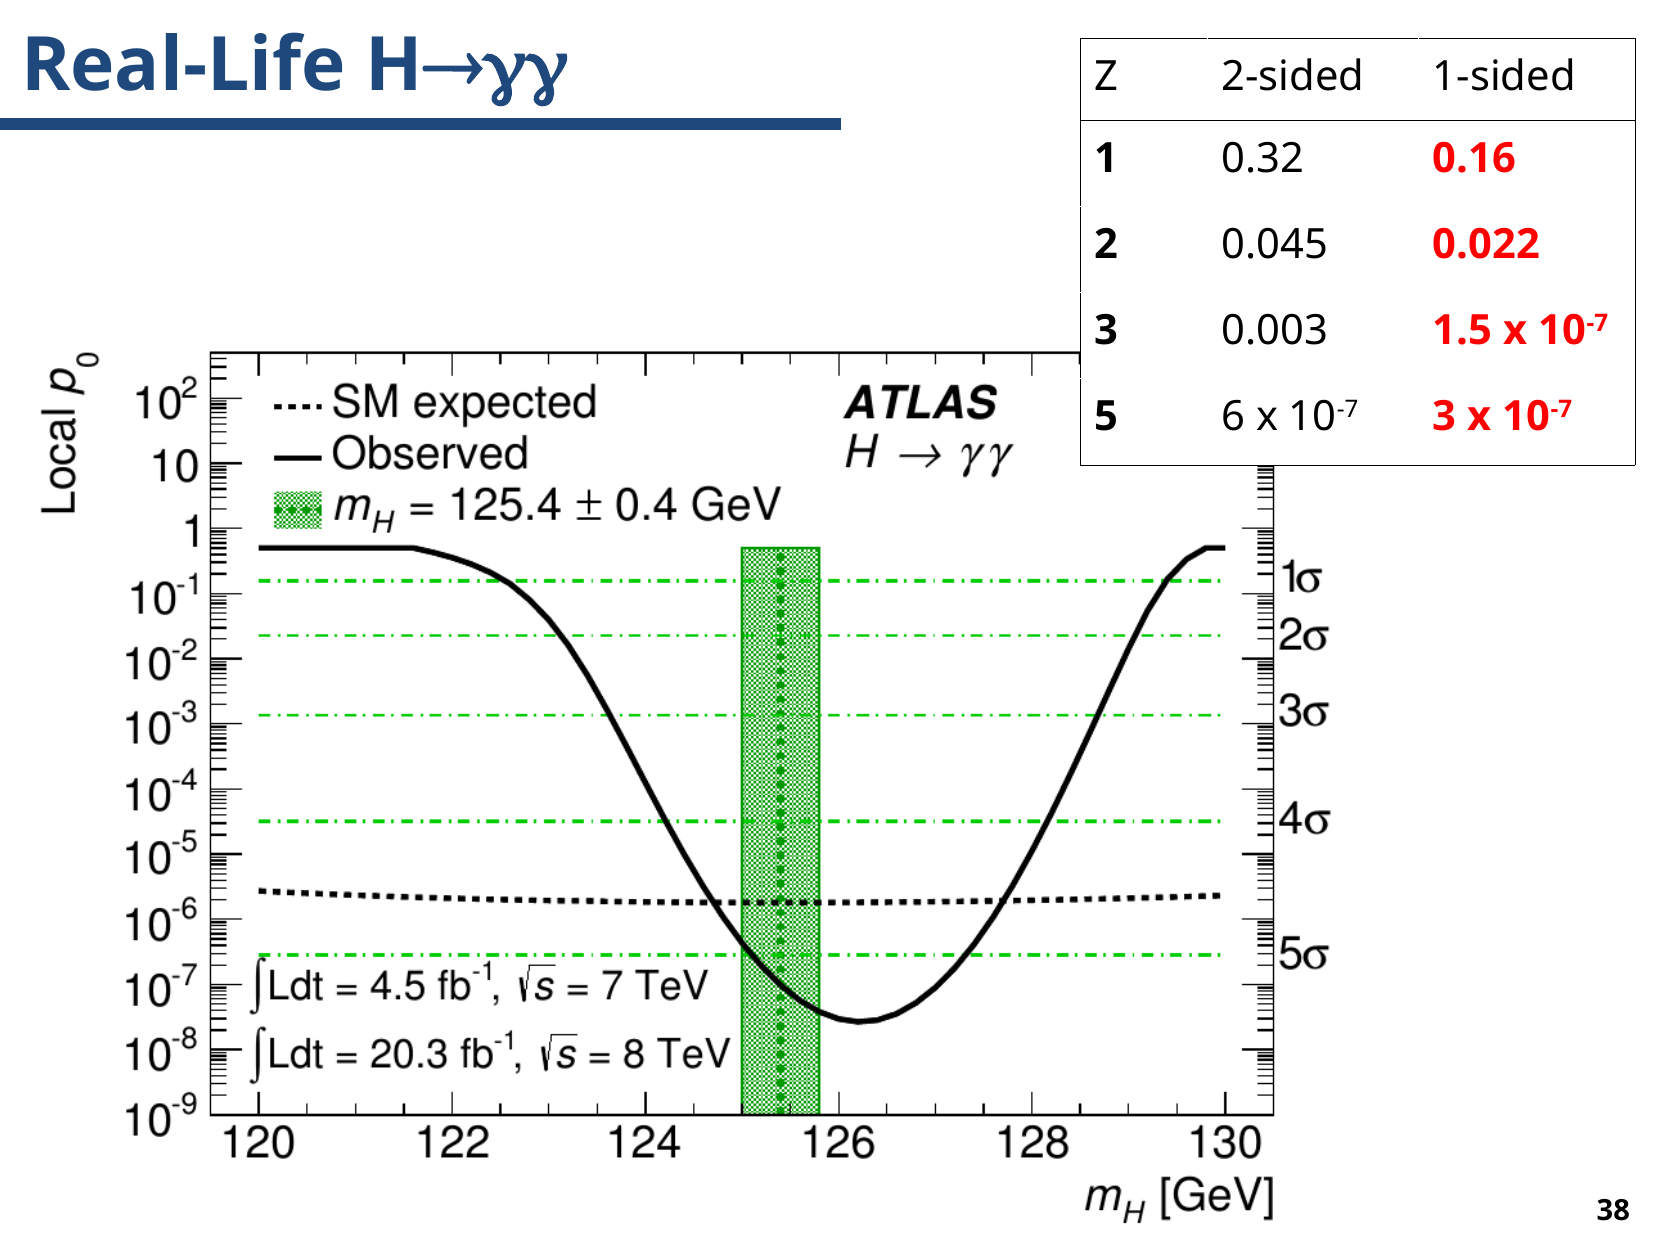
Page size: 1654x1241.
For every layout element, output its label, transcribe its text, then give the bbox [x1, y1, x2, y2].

table_header Z [1081, 39, 1207, 120]
table_cell 5 [1081, 379, 1207, 465]
table_header 1-sided [1419, 39, 1635, 120]
table_cell 6 x 10-7 [1208, 379, 1418, 465]
table_cell 0.022 [1419, 207, 1635, 292]
table_cell 3 [1081, 293, 1207, 378]
table_cell 0.003 [1208, 293, 1418, 378]
title Real-Life H®gg [6, 7, 1606, 113]
table_cell 0.045 [1208, 207, 1418, 292]
table_cell 2 [1081, 207, 1207, 292]
table_cell 0.16 [1419, 121, 1635, 206]
table_cell 3 x 10-7 [1419, 379, 1635, 465]
table_cell 1 [1081, 121, 1207, 206]
table_header 2-sided [1208, 39, 1418, 120]
table_cell 1.5 x 10-7 [1419, 293, 1635, 378]
picture [30, 322, 1336, 1236]
table_cell 0.32 [1208, 121, 1418, 206]
